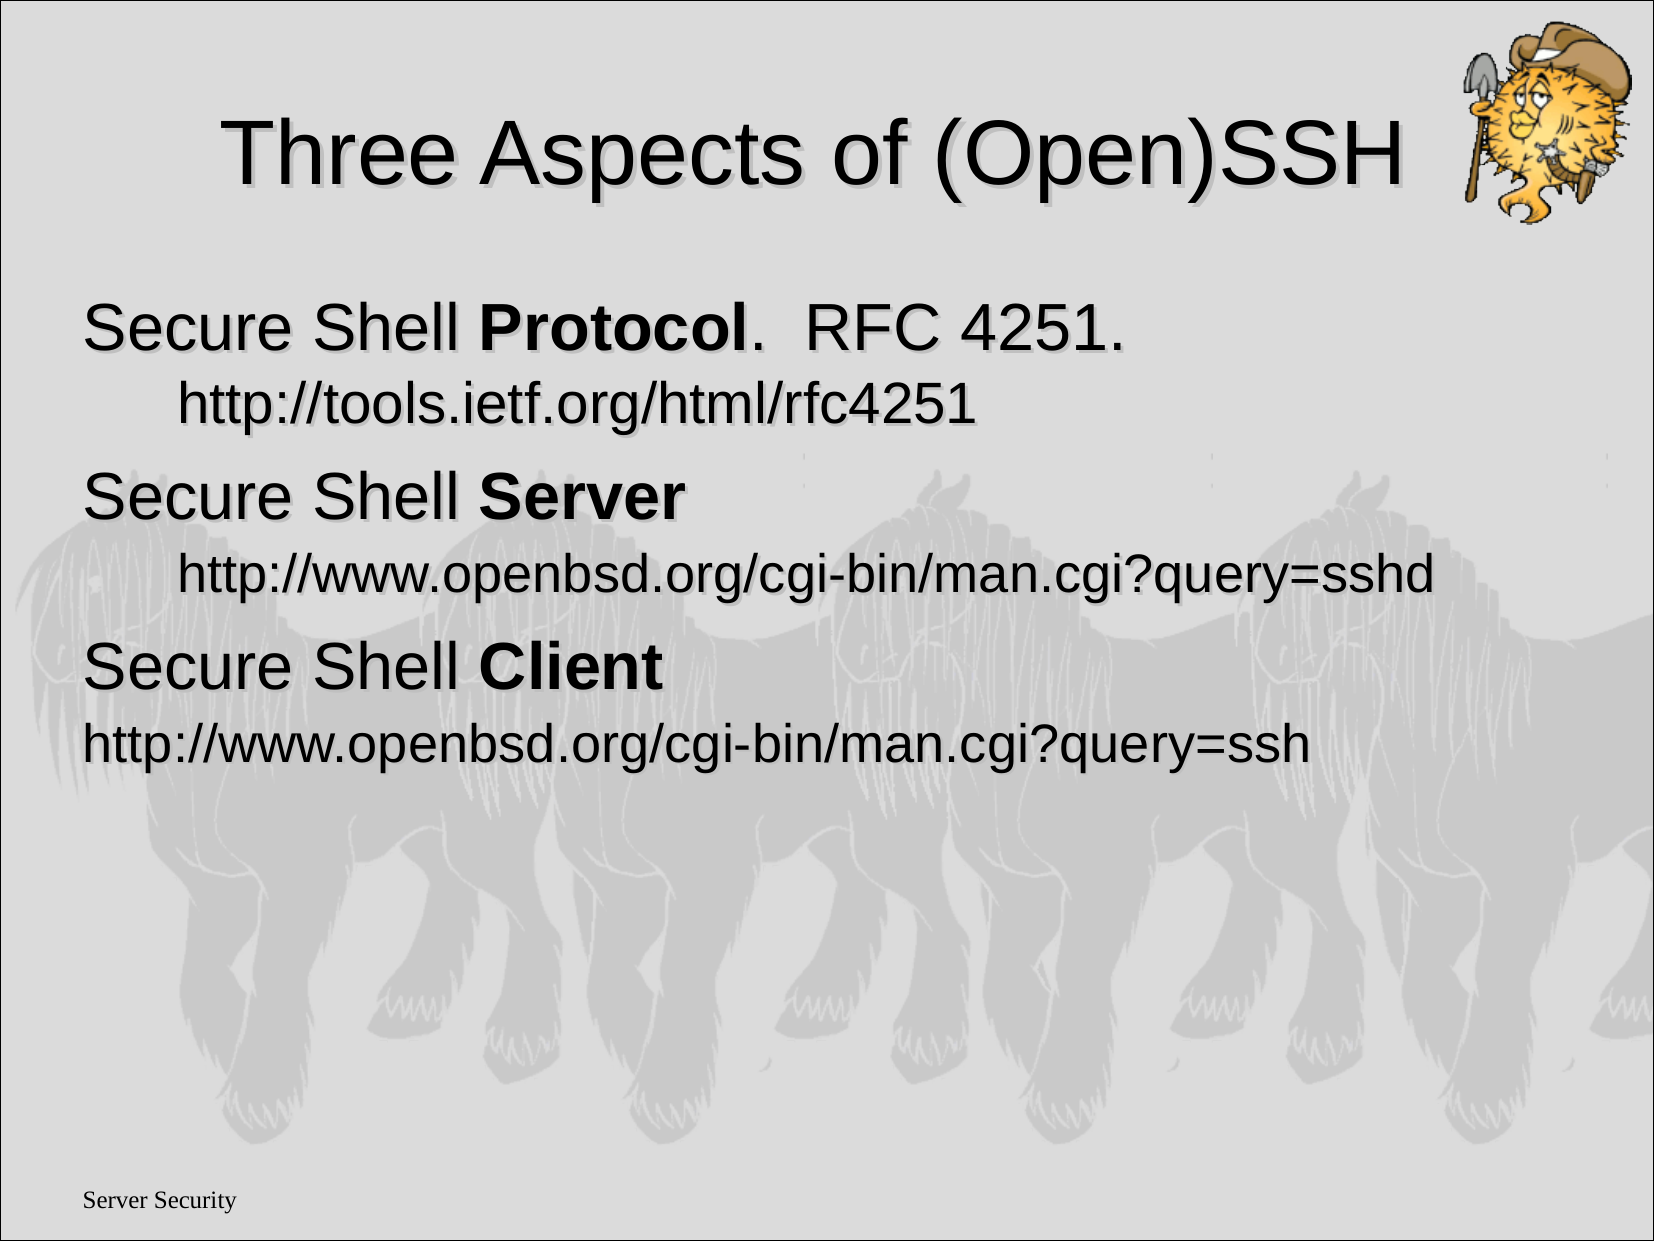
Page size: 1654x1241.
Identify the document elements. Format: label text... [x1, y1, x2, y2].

picture [1462, 20, 1632, 225]
list Secure Shell Protocol. RFC 4251. http://tools.ietf.org/html/rfc4251 Secure Shell Server http://www.openbsd.org/cgi-bin/man.cgi?query=sshd Secure Shell Client http://www.openbsd.org/cgi-bin/man.cgi?query=ssh [82, 290, 1571, 1094]
title Three Aspects of (Open)SSH [82, 56, 1571, 250]
